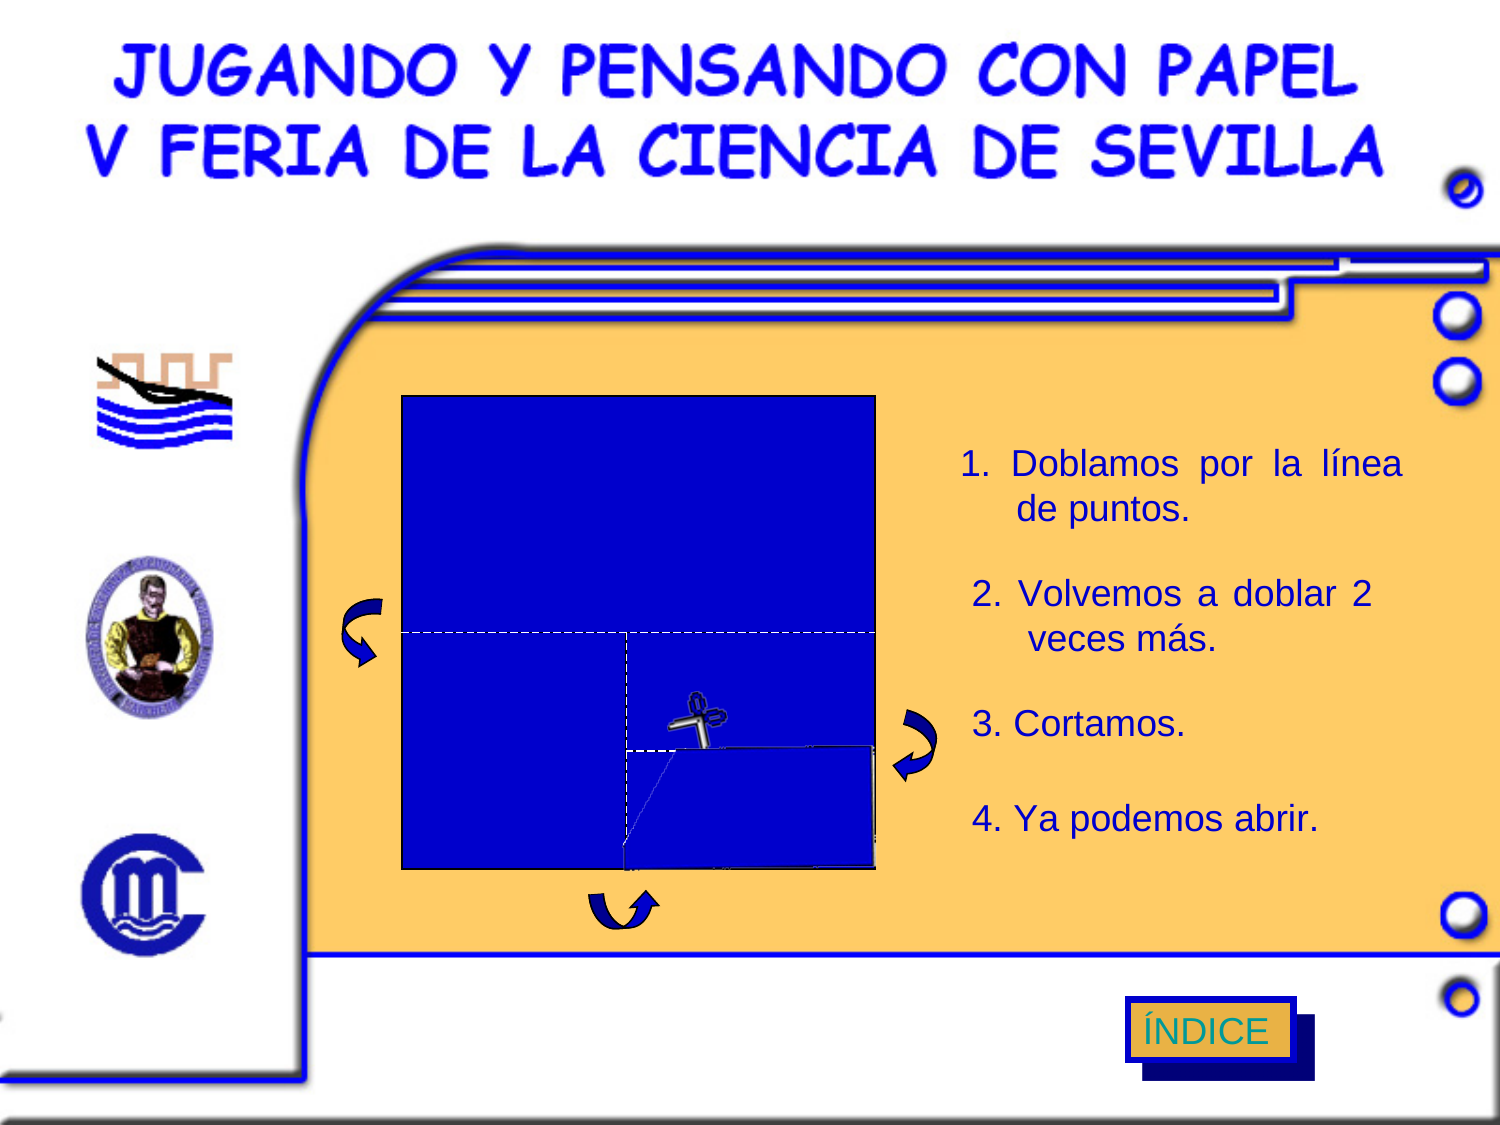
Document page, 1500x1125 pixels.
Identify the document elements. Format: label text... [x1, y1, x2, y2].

text_box 3. Cortamos. [957, 691, 1253, 753]
text_box [402, 396, 875, 869]
text_box [598, 920, 645, 929]
text_box 1. Doblamos por la línea de puntos. [945, 431, 1418, 538]
text_box [342, 599, 382, 667]
text_box 4. Ya podemos abrir. [957, 786, 1359, 847]
text_box [906, 710, 937, 779]
picture [0, 0, 1500, 1125]
text_box ÍNDICE [1128, 999, 1294, 1060]
text_box 2. Volvemos a doblar 2 veces más. [956, 561, 1388, 668]
text_box [589, 894, 596, 917]
